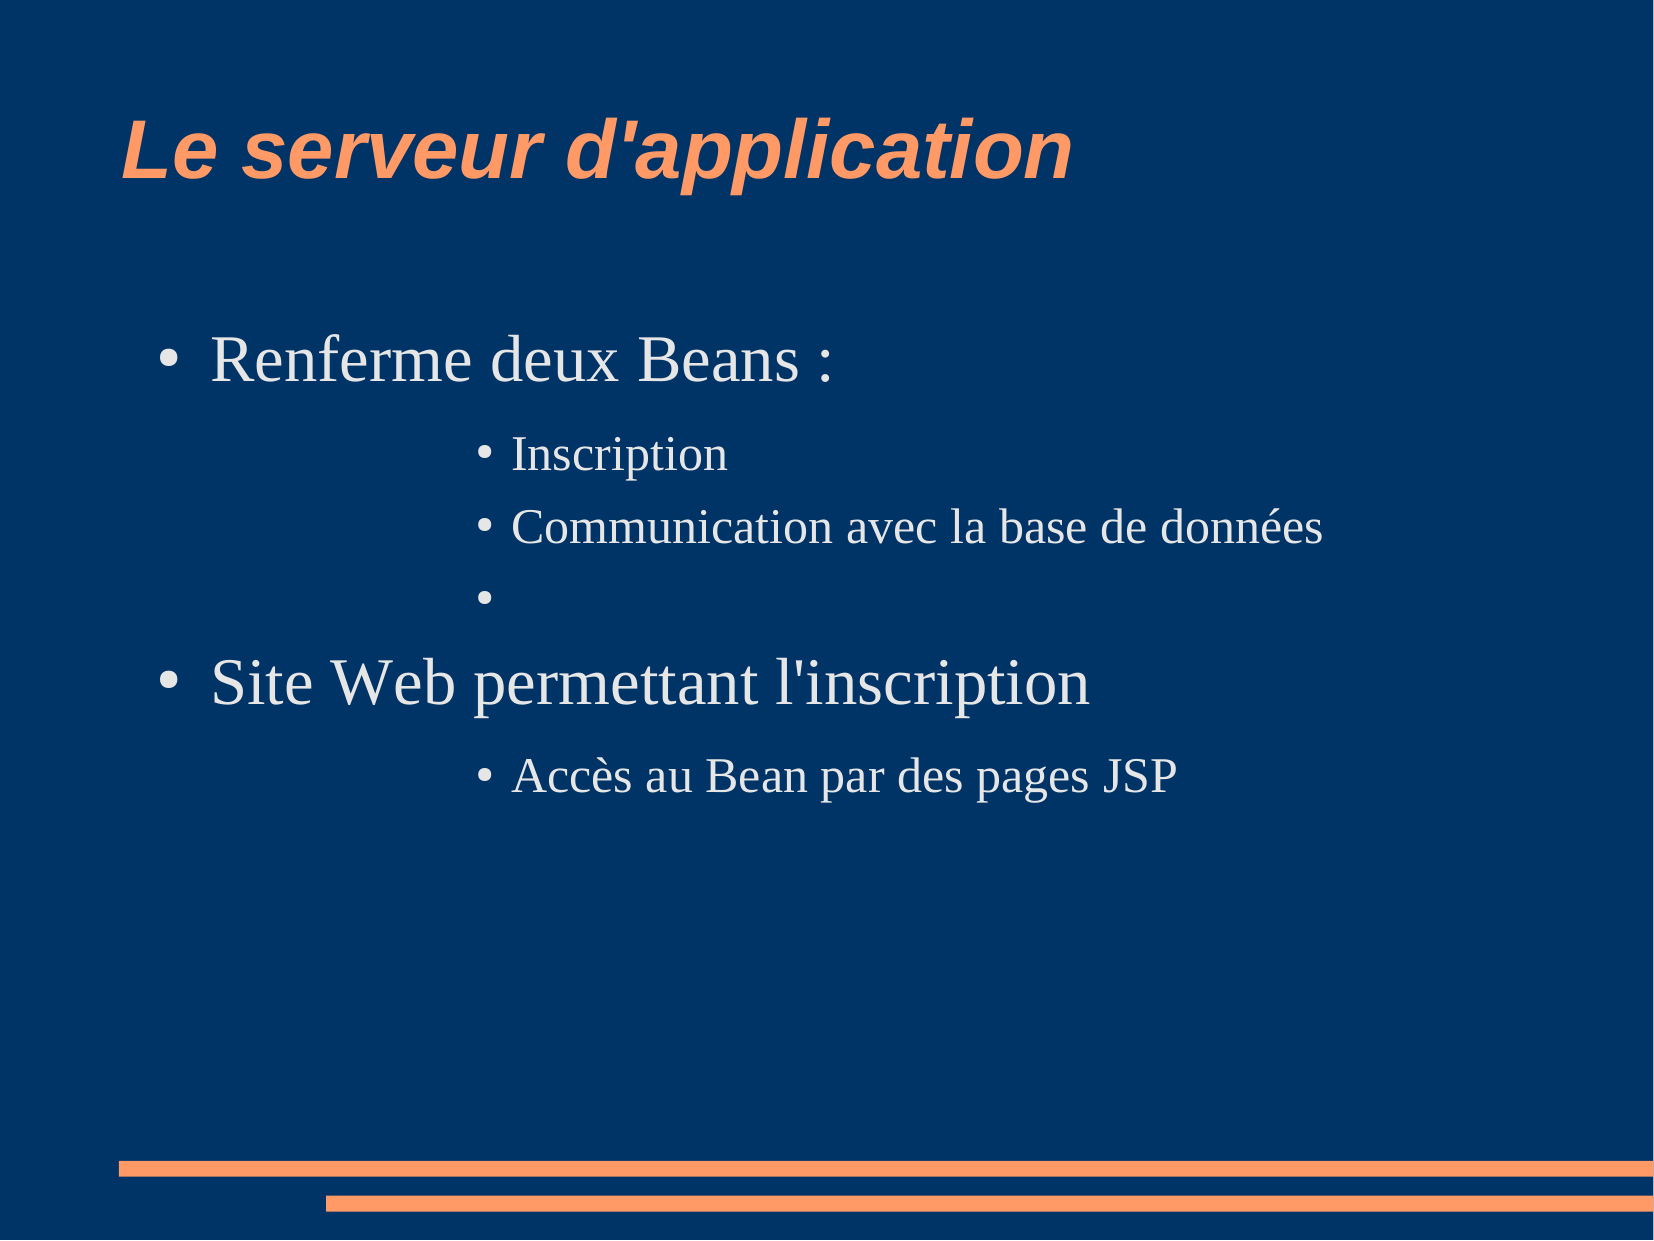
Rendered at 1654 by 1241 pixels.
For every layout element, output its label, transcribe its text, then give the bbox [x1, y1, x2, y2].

title Le serveur d'application [121, 46, 1534, 254]
list Renferme deux Beans : Inscription Communication avec la base de données Site Web permettant l'inscription Accès au Bean par des pages JSP [121, 322, 1561, 1132]
